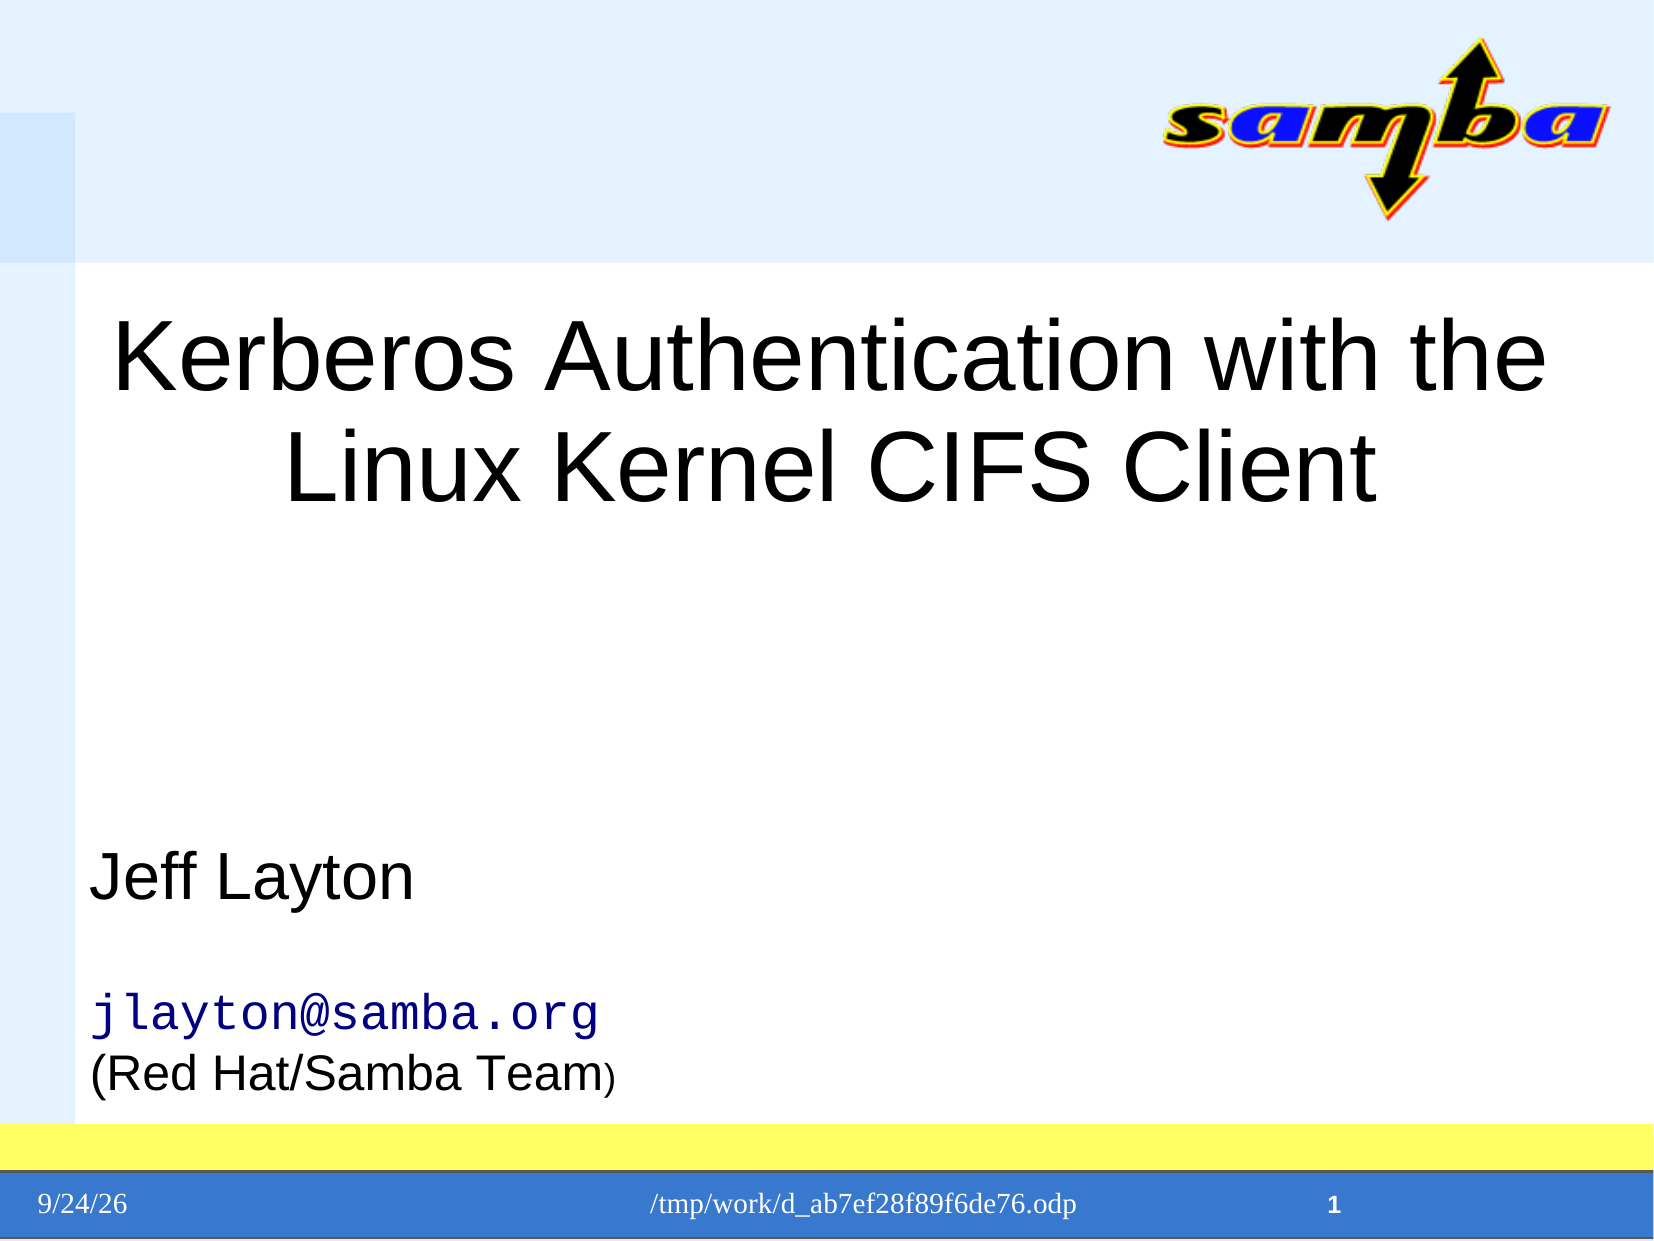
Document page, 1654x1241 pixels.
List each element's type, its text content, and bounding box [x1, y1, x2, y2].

picture [793, 1227, 799, 1238]
text_box Jeff Layton jlayton@samba.org (Red Hat/Samba Team) [75, 831, 901, 1109]
picture [1162, 37, 1613, 225]
picture [0, 1124, 1654, 1241]
text_box Kerberos Authentication with the Linux Kernel CIFS Client [86, 297, 1576, 526]
